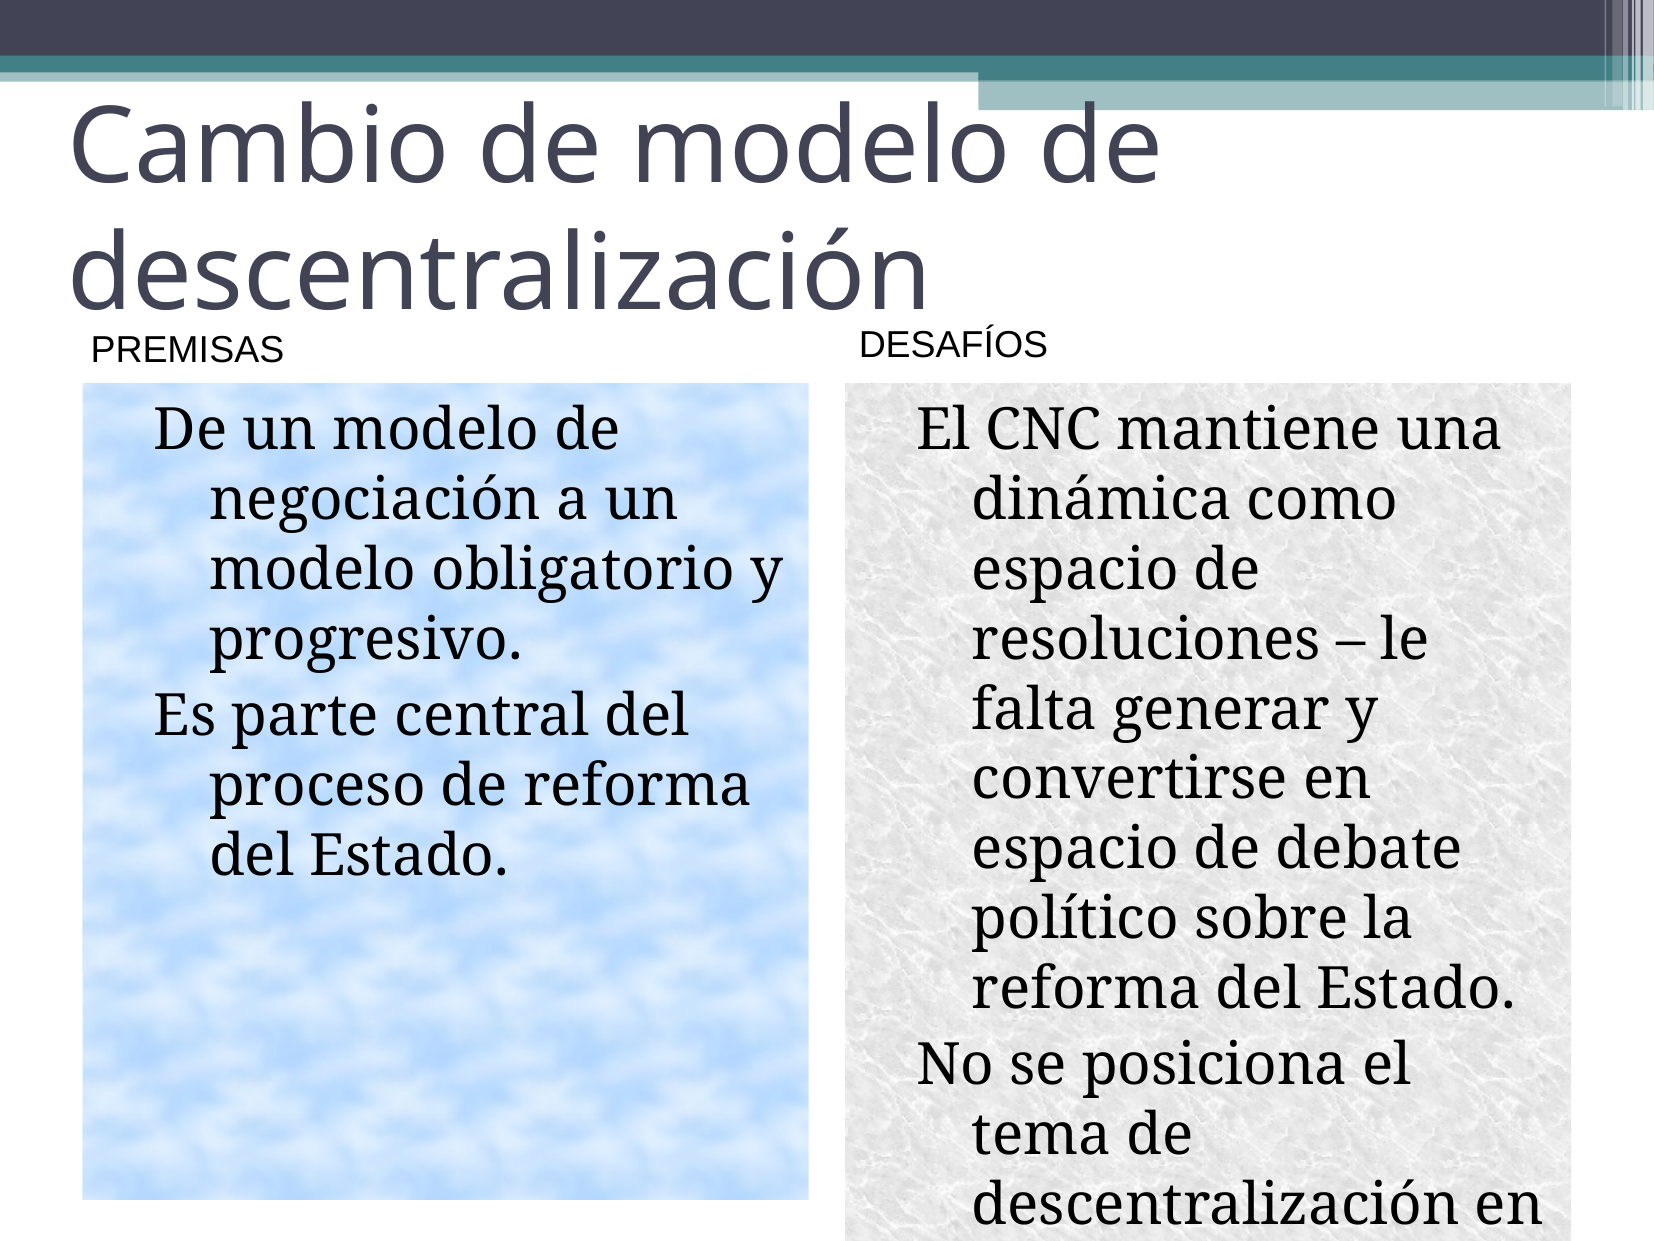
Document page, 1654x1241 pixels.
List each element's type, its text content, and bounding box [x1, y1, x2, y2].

text_box PREMISAS [75, 321, 300, 378]
title Cambio de modelo de descentralización [52, 68, 1571, 340]
list De un modelo de negociación a un modelo obligatorio y progresivo. Es parte central del proceso de reforma del Estado. [82, 383, 809, 1200]
text_box DESAFÍOS [843, 316, 1064, 374]
list El CNC mantiene una dinámica como espacio de resoluciones – le falta generar y convertirse en espacio de debate político sobre la reforma del Estado. No se posiciona el tema de descentralización en la agenda nacional y subnacional [845, 383, 1572, 1200]
